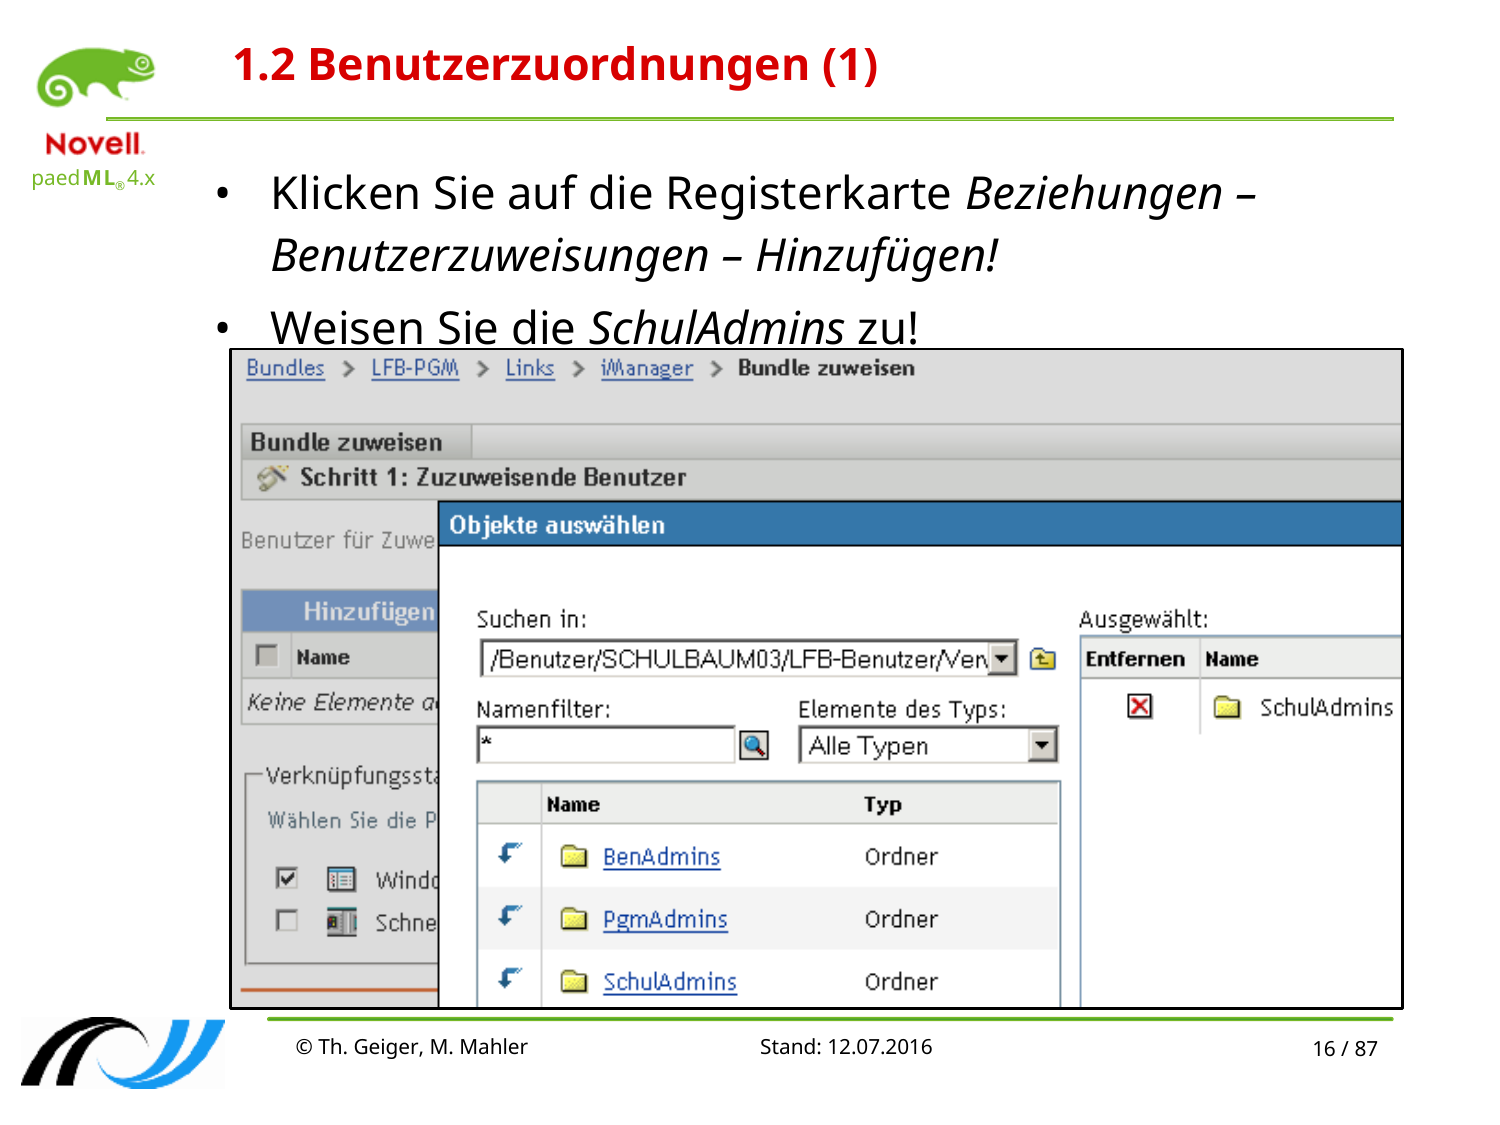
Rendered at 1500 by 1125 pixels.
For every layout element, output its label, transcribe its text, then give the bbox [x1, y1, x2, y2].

picture [21, 1017, 225, 1089]
list Klicken Sie auf die Registerkarte Beziehungen – Benutzerzuweisungen – Hinzufügen! Weisen Sie die SchulAdmins zu! [214, 160, 1393, 814]
picture [24, 32, 167, 175]
picture [232, 350, 1402, 1007]
title 1.2 Benutzerzuordnungen (1) [232, 0, 1388, 126]
